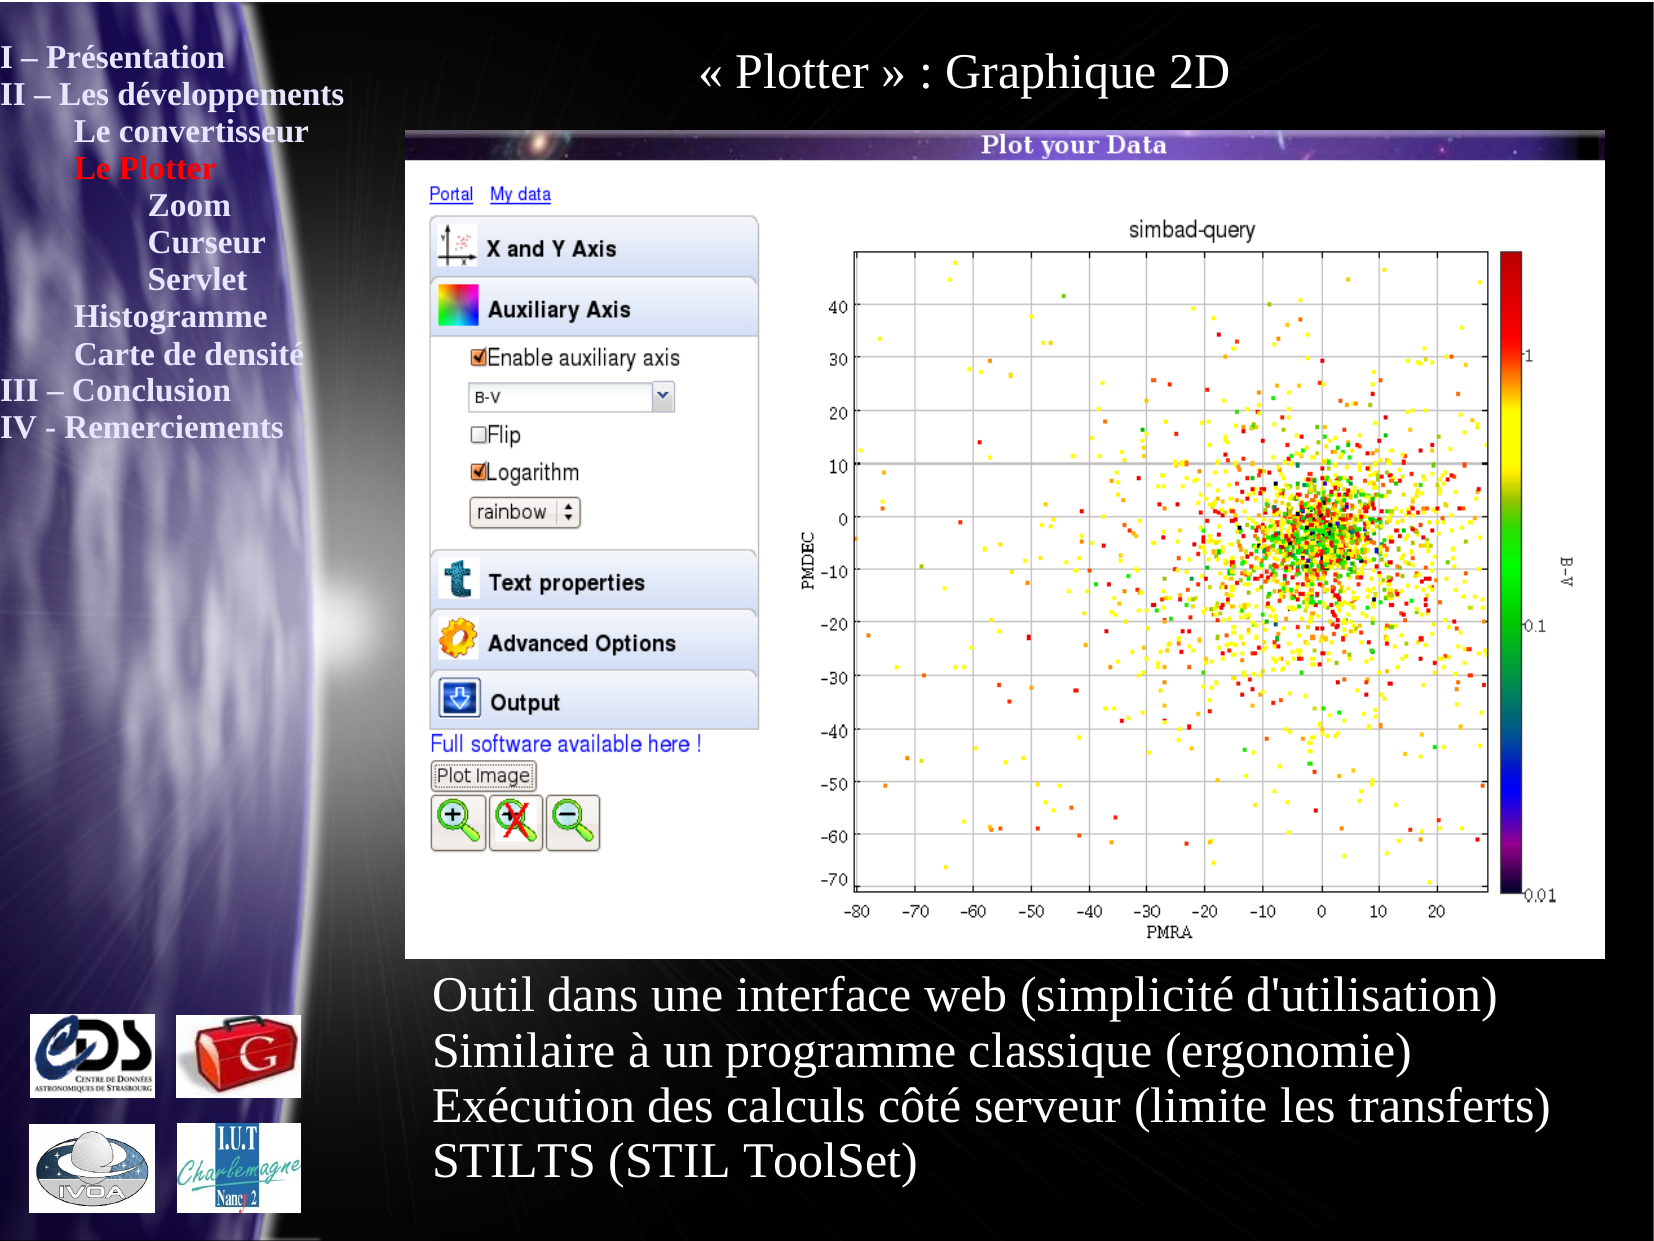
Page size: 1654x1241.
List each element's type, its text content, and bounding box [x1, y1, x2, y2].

title I – Présentation II – Les développements Le convertisseur Le Plotter Zoom Curseur Servlet Histogramme Carte de densité III – Conclusion IV - Remerciements [0, 0, 374, 520]
text_box Outil dans une interface web (simplicité d'utilisation) Similaire à un programme classique (ergonomie) Exécution des calculs côté serveur (limite les transferts) STILTS (STIL ToolSet) [419, 967, 1579, 1241]
text_box « Plotter » : Graphique 2D [646, 44, 1283, 126]
picture [0, 2, 1654, 1241]
